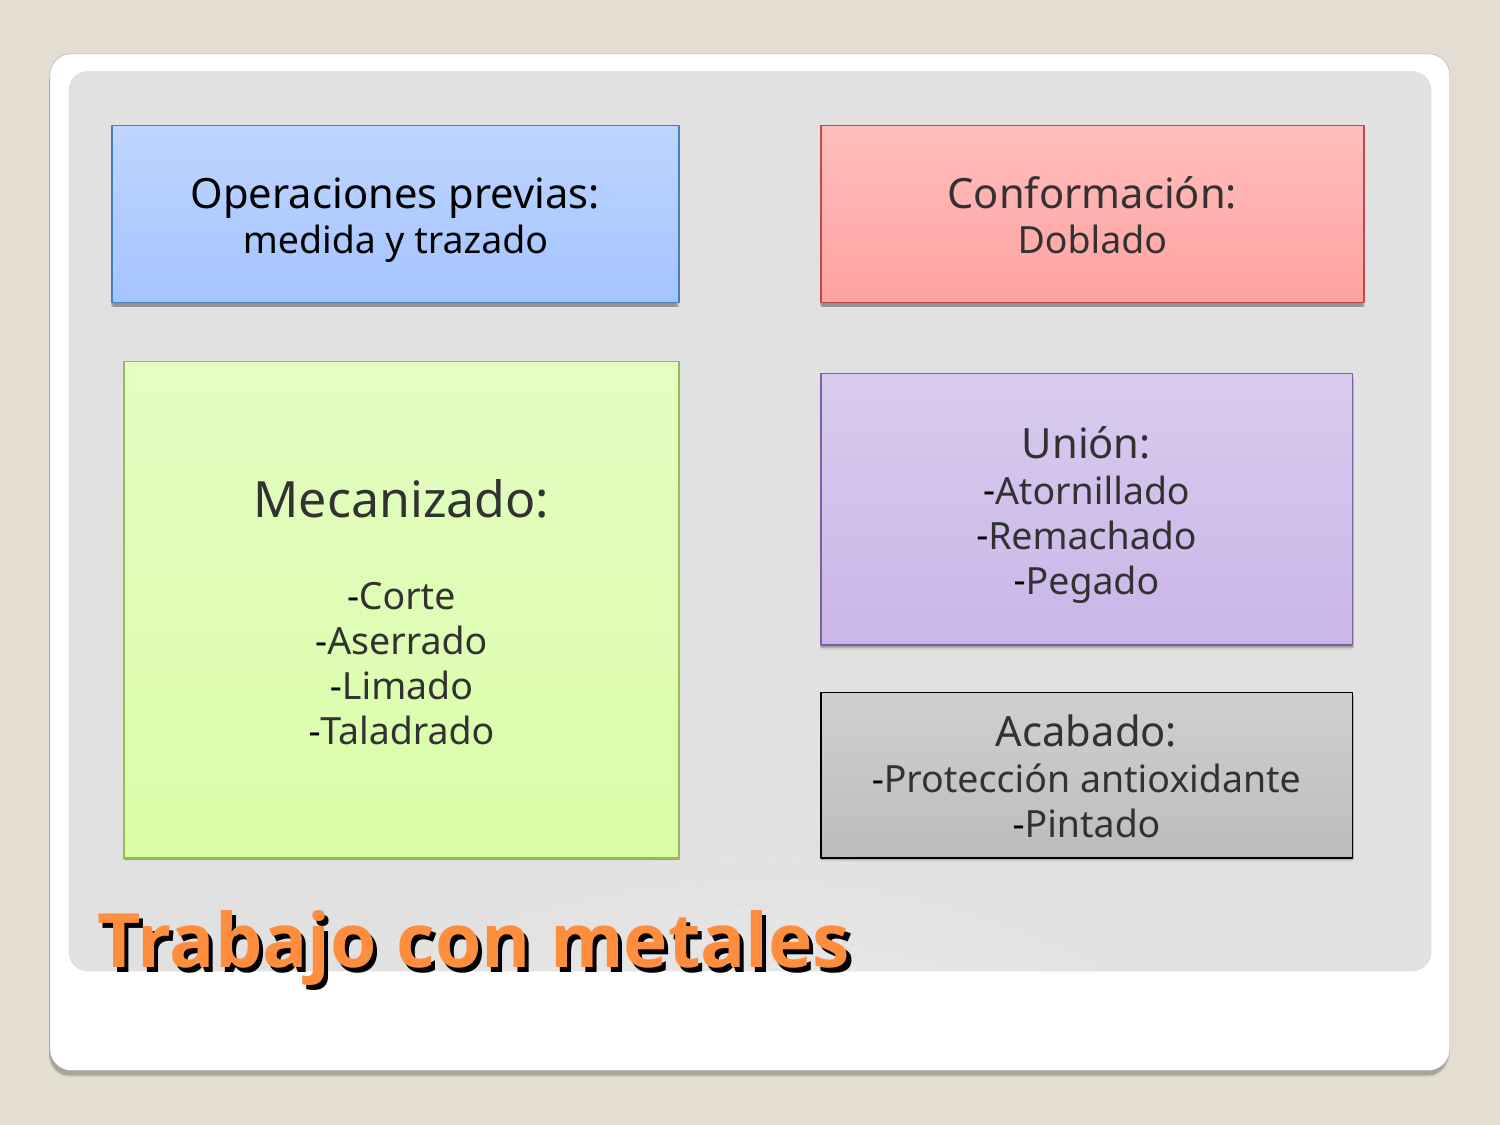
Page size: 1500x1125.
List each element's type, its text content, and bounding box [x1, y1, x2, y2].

text_box Mecanizado: Corte Aserrado Limado Taladrado [124, 362, 679, 858]
text_box Unión: Atornillado Remachado Pegado [821, 374, 1352, 645]
text_box Acabado: Protección antioxidante Pintado [821, 692, 1352, 858]
text_box Conformación: Doblado [821, 125, 1364, 303]
title Trabajo con metales [82, 846, 1426, 991]
text_box Operaciones previas: medida y trazado [112, 125, 679, 303]
